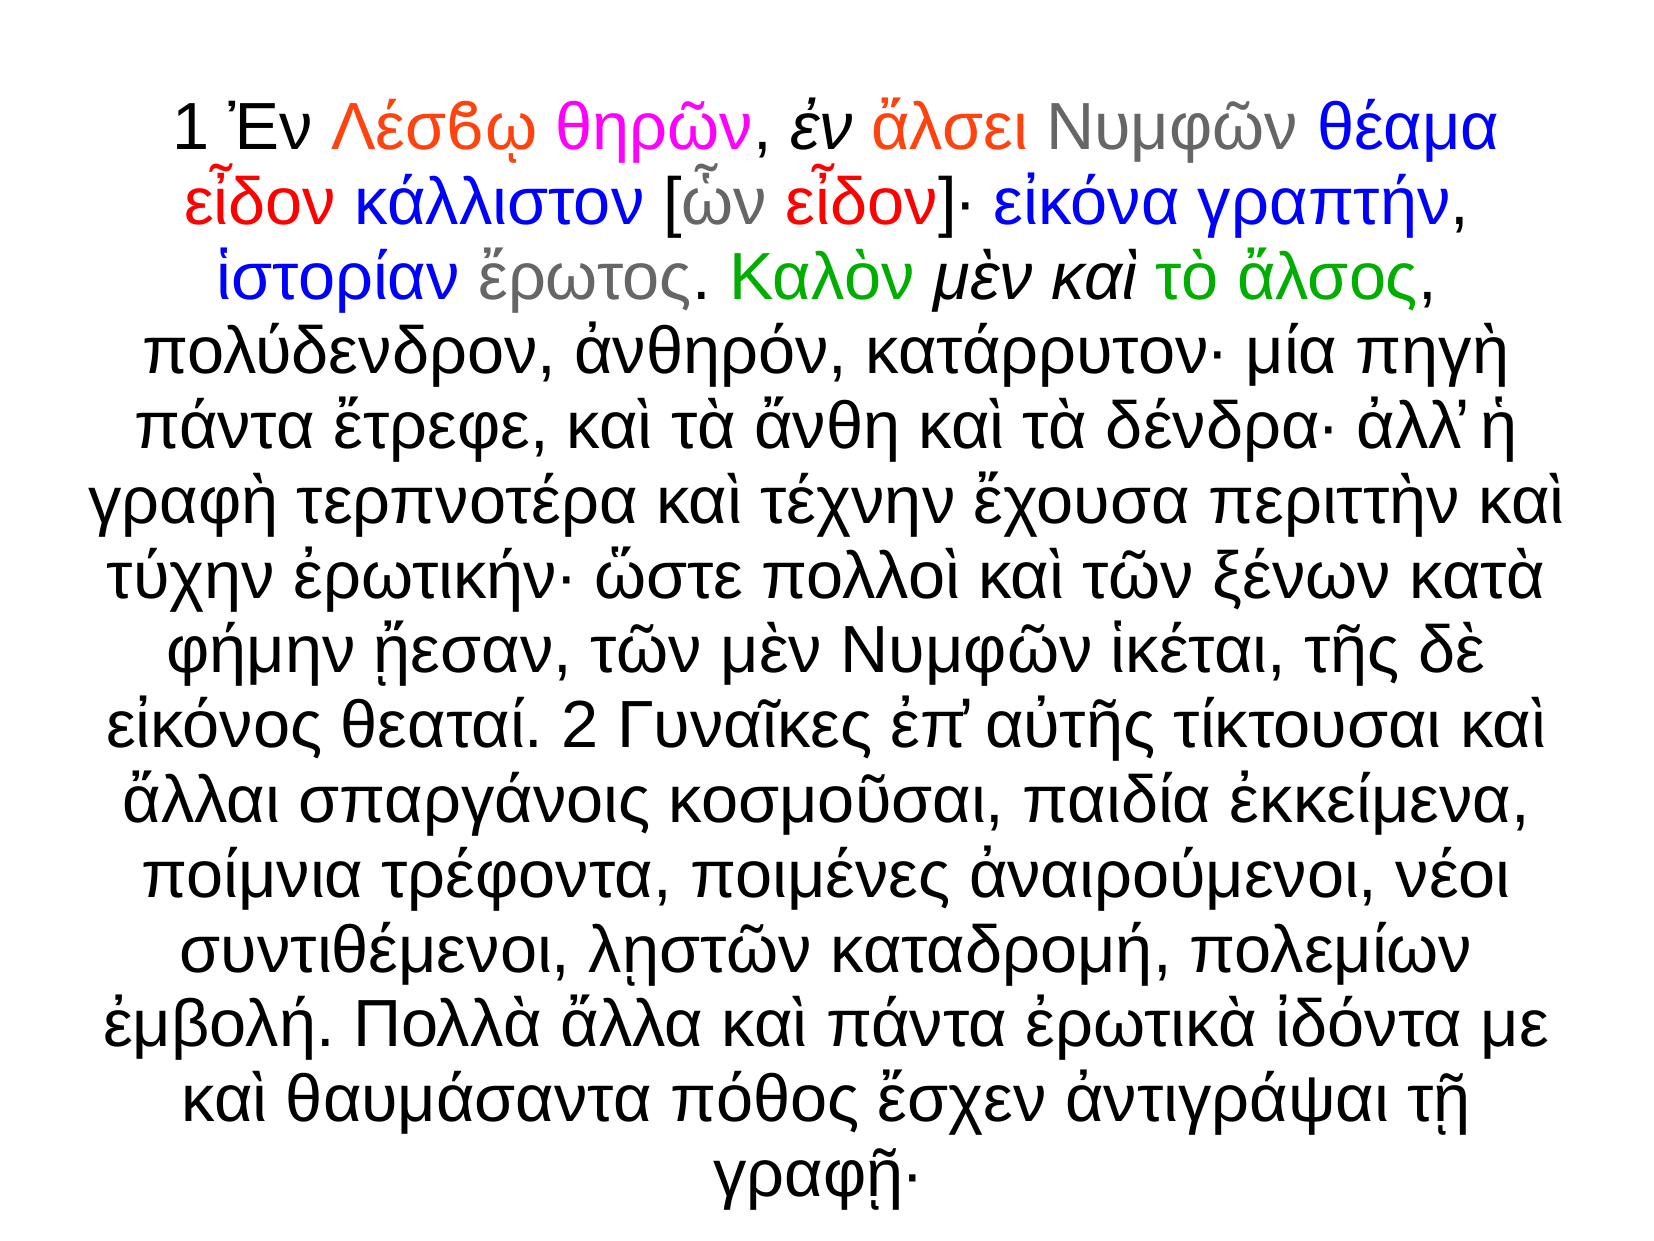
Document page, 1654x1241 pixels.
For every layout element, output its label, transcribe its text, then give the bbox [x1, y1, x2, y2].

subtitle 1 Ἐν Λέσϐῳ θηρῶν, ἐν ἄλσει Νυμφῶν θέαμα εἶδον κάλλιστον [ὧν εἶδον]· εἰκόνα γραπτήν, ἱστορίαν ἔρωτος. Καλὸν μὲν καὶ τὸ ἄλσος, πολύδενδρον, ἀνθηρόν, κατάρρυτον· μία πηγὴ πάντα ἔτρεφε, καὶ τὰ ἄνθη καὶ τὰ δένδρα· ἀλλ̓ ἡ γραφὴ τερπνοτέρα καὶ τέχνην ἔχουσα περιττὴν καὶ τύχην ἐρωτικήν· ὥστε πολλοὶ καὶ τῶν ξένων κατὰ φήμην ᾔεσαν, τῶν μὲν Νυμφῶν ἱκέται, τῆς δὲ εἰκόνος θεαταί. 2 Γυναῖκες ἐπ̓ αὐτῆς τίκτουσαι καὶ ἄλλαι σπαργάνοις κοσμοῦσαι, παιδία ἐκκείμενα, ποίμνια τρέφοντα, ποιμένες ἀναιρούμενοι, νέοι συντιθέμενοι, λῃστῶν καταδρομή, πολεμίων ἐμβολή. Πολλὰ ἄλλα καὶ πάντα ἐρωτικὰ ἰδόντα με καὶ θαυμάσαντα πόθος ἔσχεν ἀντιγράψαι τῇ γραφῇ· [82, 89, 1571, 1211]
